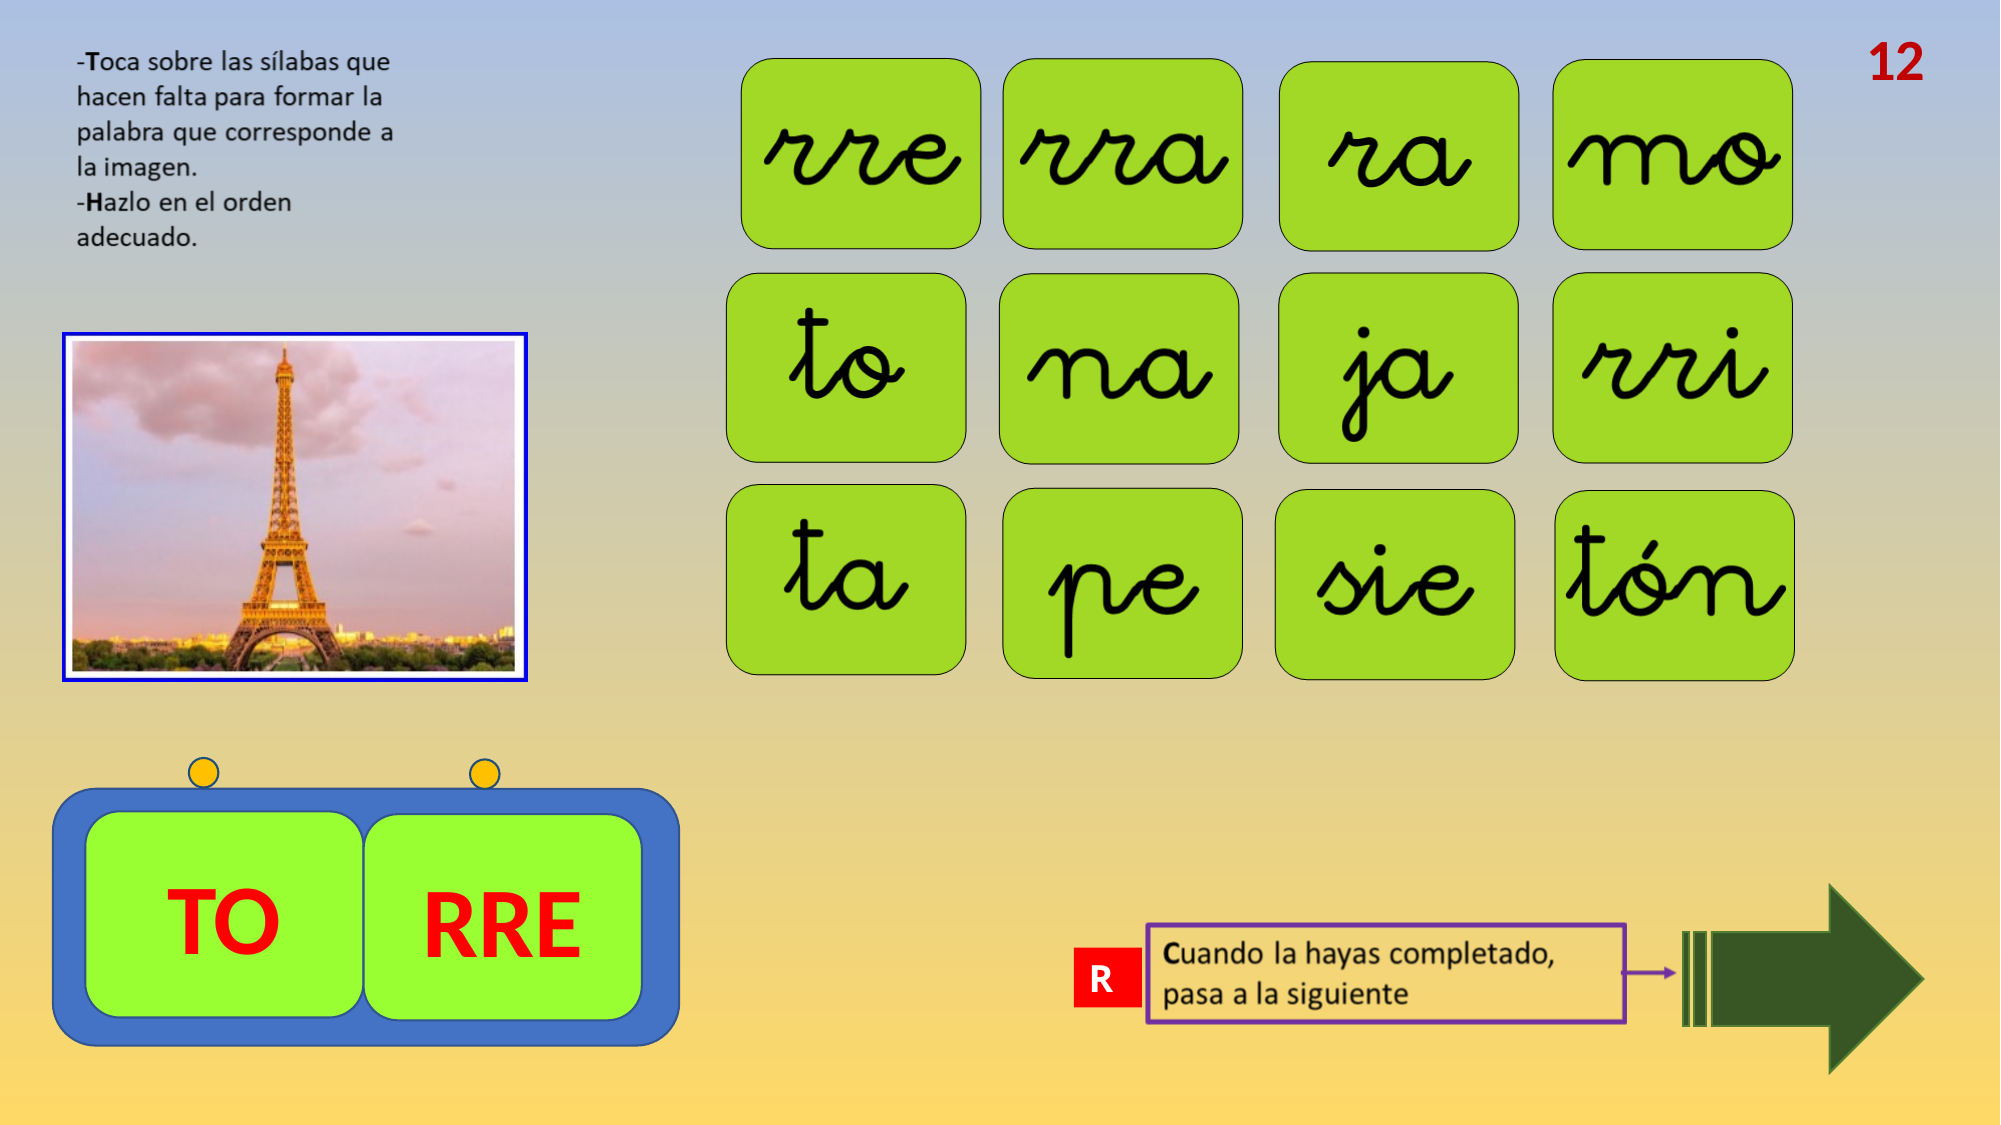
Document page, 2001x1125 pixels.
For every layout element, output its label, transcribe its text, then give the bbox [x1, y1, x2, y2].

picture [725, 272, 967, 465]
text_box [1711, 885, 1924, 1073]
picture [1278, 272, 1520, 464]
picture [58, 34, 431, 272]
picture [998, 273, 1240, 465]
text_box [1694, 932, 1707, 1026]
text_box R [1073, 947, 1141, 1008]
picture [62, 332, 528, 682]
picture [725, 483, 967, 676]
picture [1552, 272, 1794, 464]
text_box [52, 757, 680, 1046]
picture [1274, 488, 1516, 681]
picture [1002, 487, 1244, 680]
text_box RRE [363, 814, 642, 1021]
picture [1141, 921, 1691, 1034]
picture [740, 57, 982, 250]
text_box TO [85, 811, 364, 1018]
picture [1002, 58, 1244, 250]
picture [1554, 489, 1796, 682]
picture [1278, 61, 1520, 253]
text_box 12 [1851, 14, 1953, 100]
picture [1552, 58, 1794, 251]
